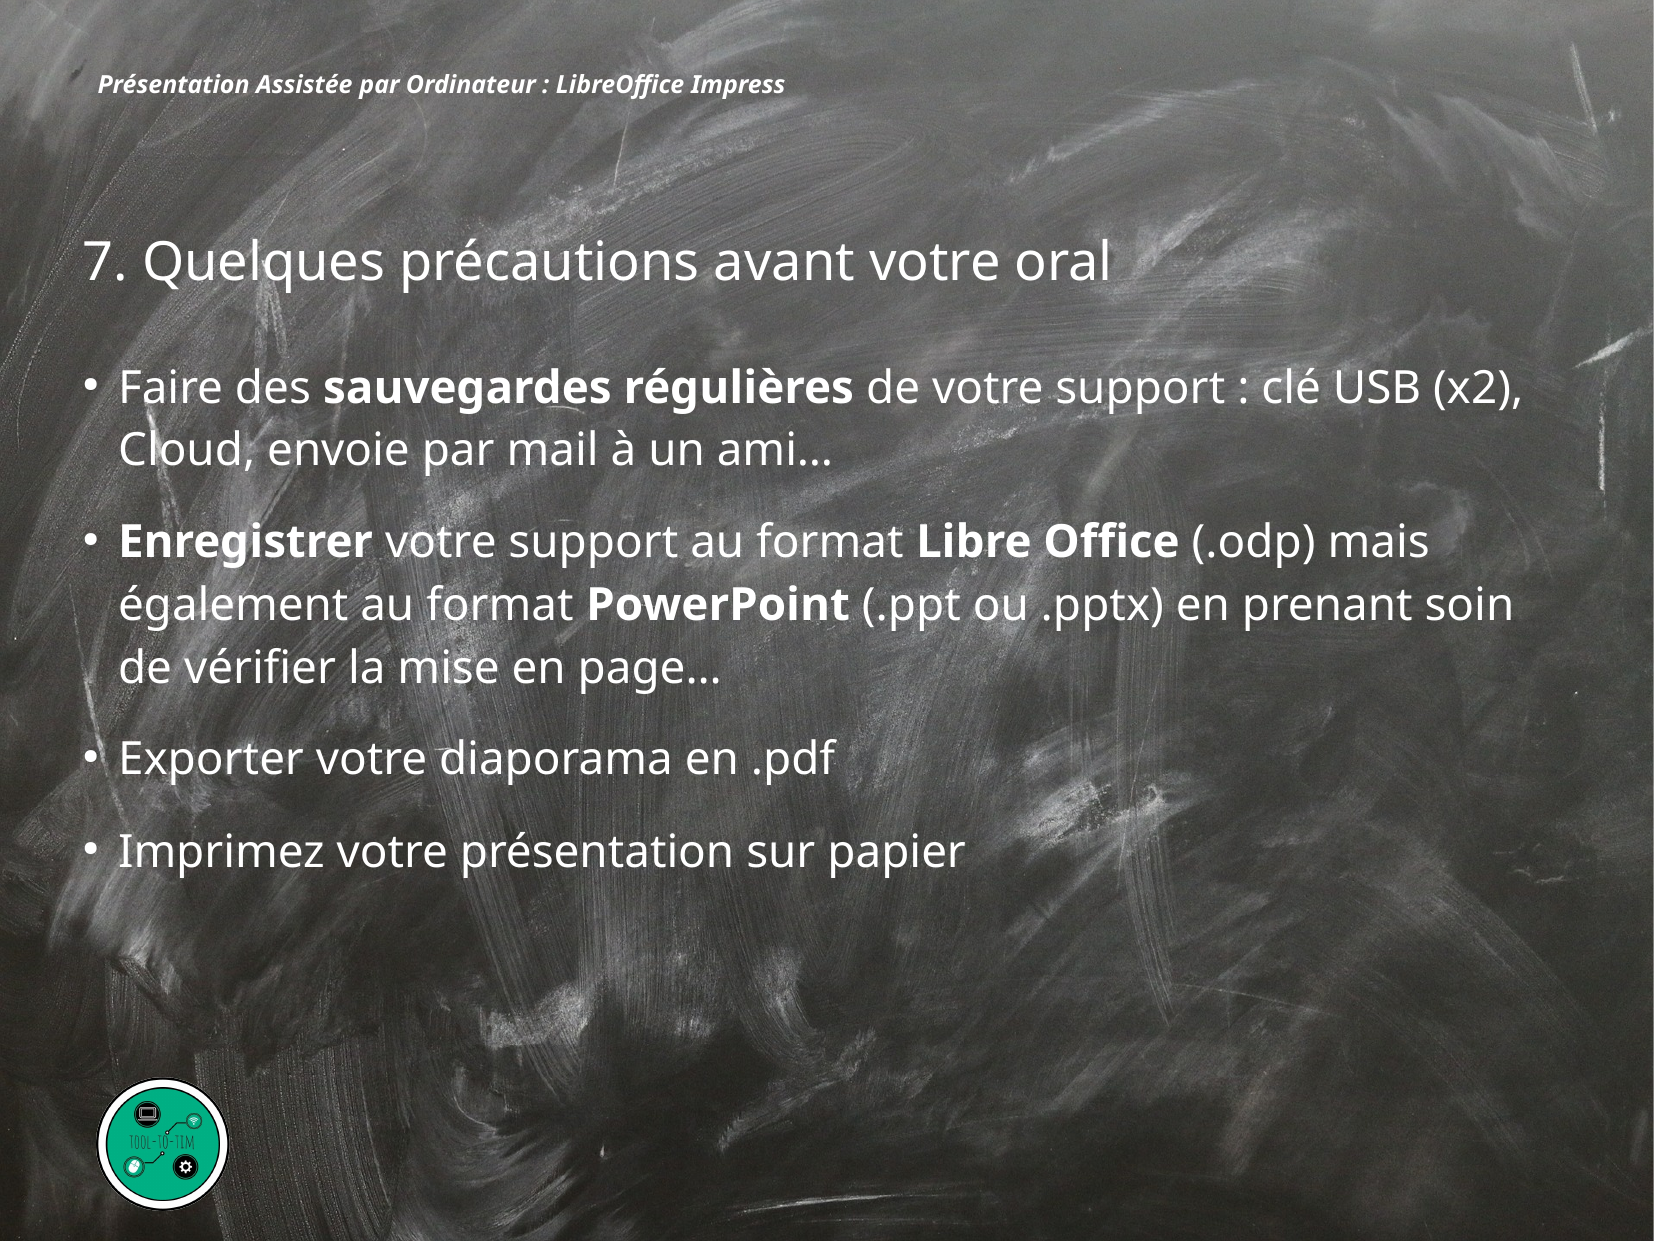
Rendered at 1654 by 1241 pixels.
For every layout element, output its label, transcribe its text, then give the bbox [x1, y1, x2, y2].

picture [0, 0, 1654, 1241]
title 7. Quelques précautions avant votre oral [82, 213, 1571, 305]
list Faire des sauvegardes régulières de votre support : clé USB (x2), Cloud, envoie par mail à un ami… Enregistrer votre support au format Libre Office (.odp) mais également au format PowerPoint (.ppt ou .pptx) en prenant soin de vérifier la mise en page… Exporter votre diaporama en .pdf Imprimez votre présentation sur papier [82, 354, 1571, 1010]
